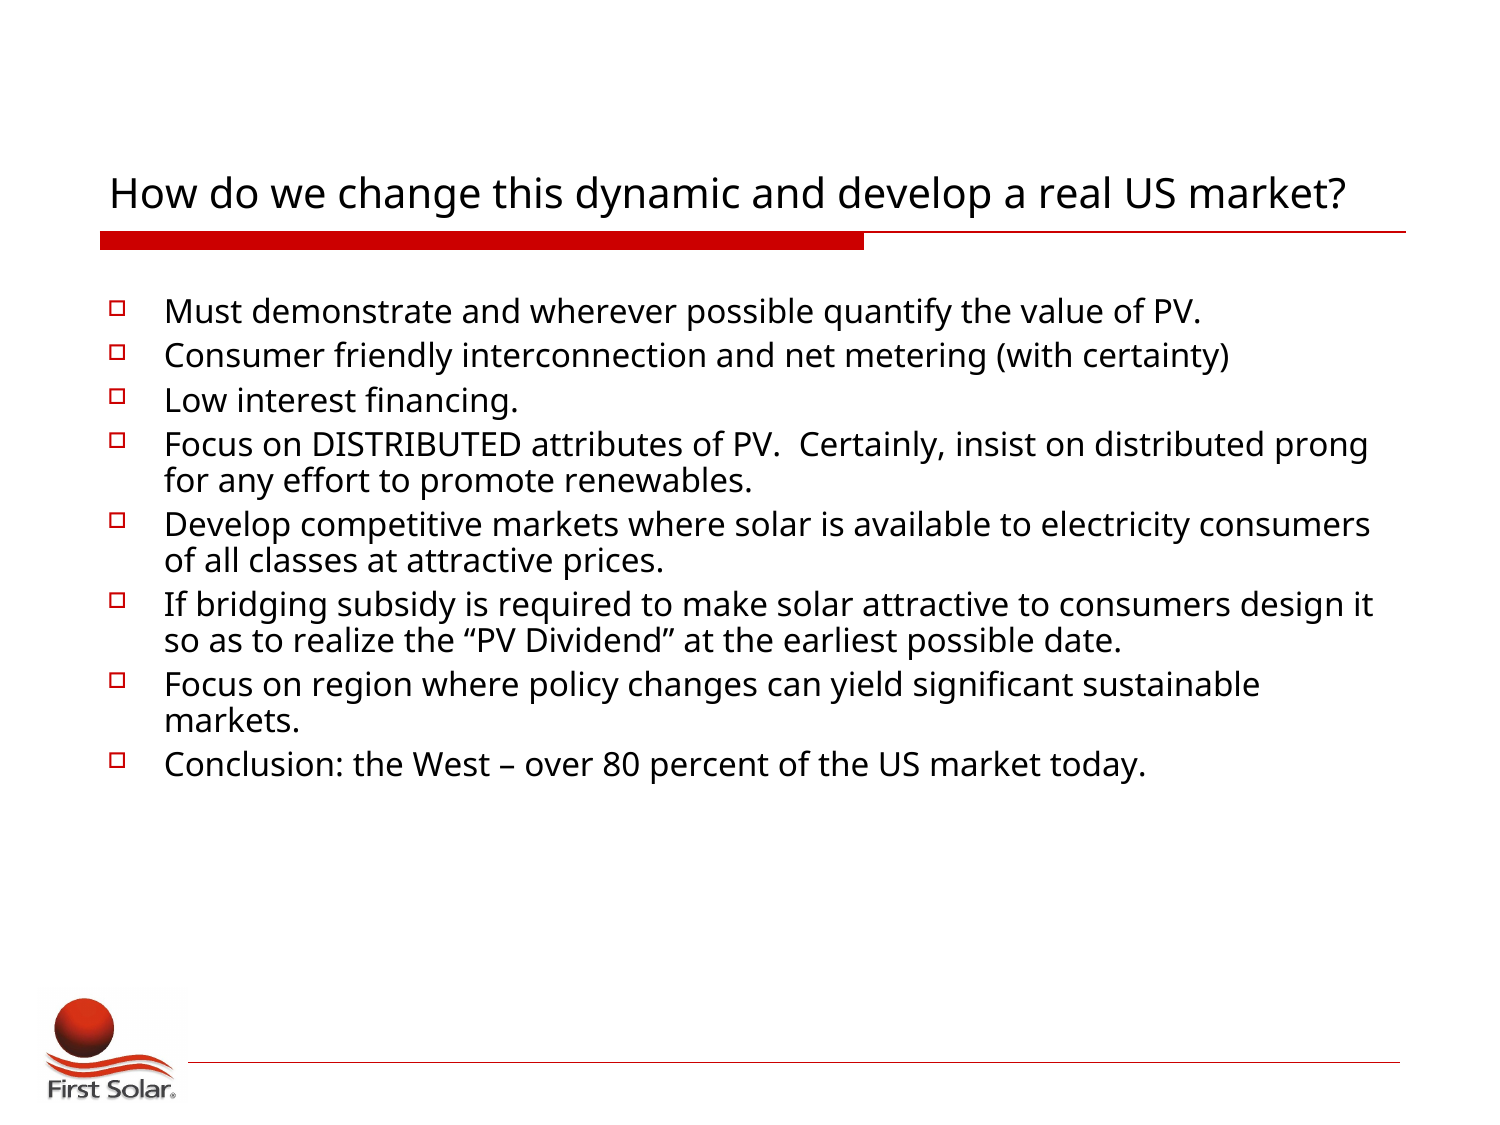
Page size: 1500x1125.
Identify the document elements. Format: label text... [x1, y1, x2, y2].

title How do we change this dynamic and develop a real US market? [94, 24, 1407, 225]
picture [37, 987, 188, 1103]
list Must demonstrate and wherever possible quantify the value of PV. Consumer friendly interconnection and net metering (with certainty) Low interest financing. Focus on DISTRIBUTED attributes of PV. Certainly, insist on distributed prong for any effort to promote renewables. Develop competitive markets where solar is available to electricity consumers of all classes at attractive prices. If bridging subsidy is required to make solar attractive to consumers design it so as to realize the “PV Dividend” at the earliest possible date. Focus on region where policy changes can yield significant sustainable markets. Conclusion: the West – over 80 percent of the US market today. [92, 287, 1406, 1025]
